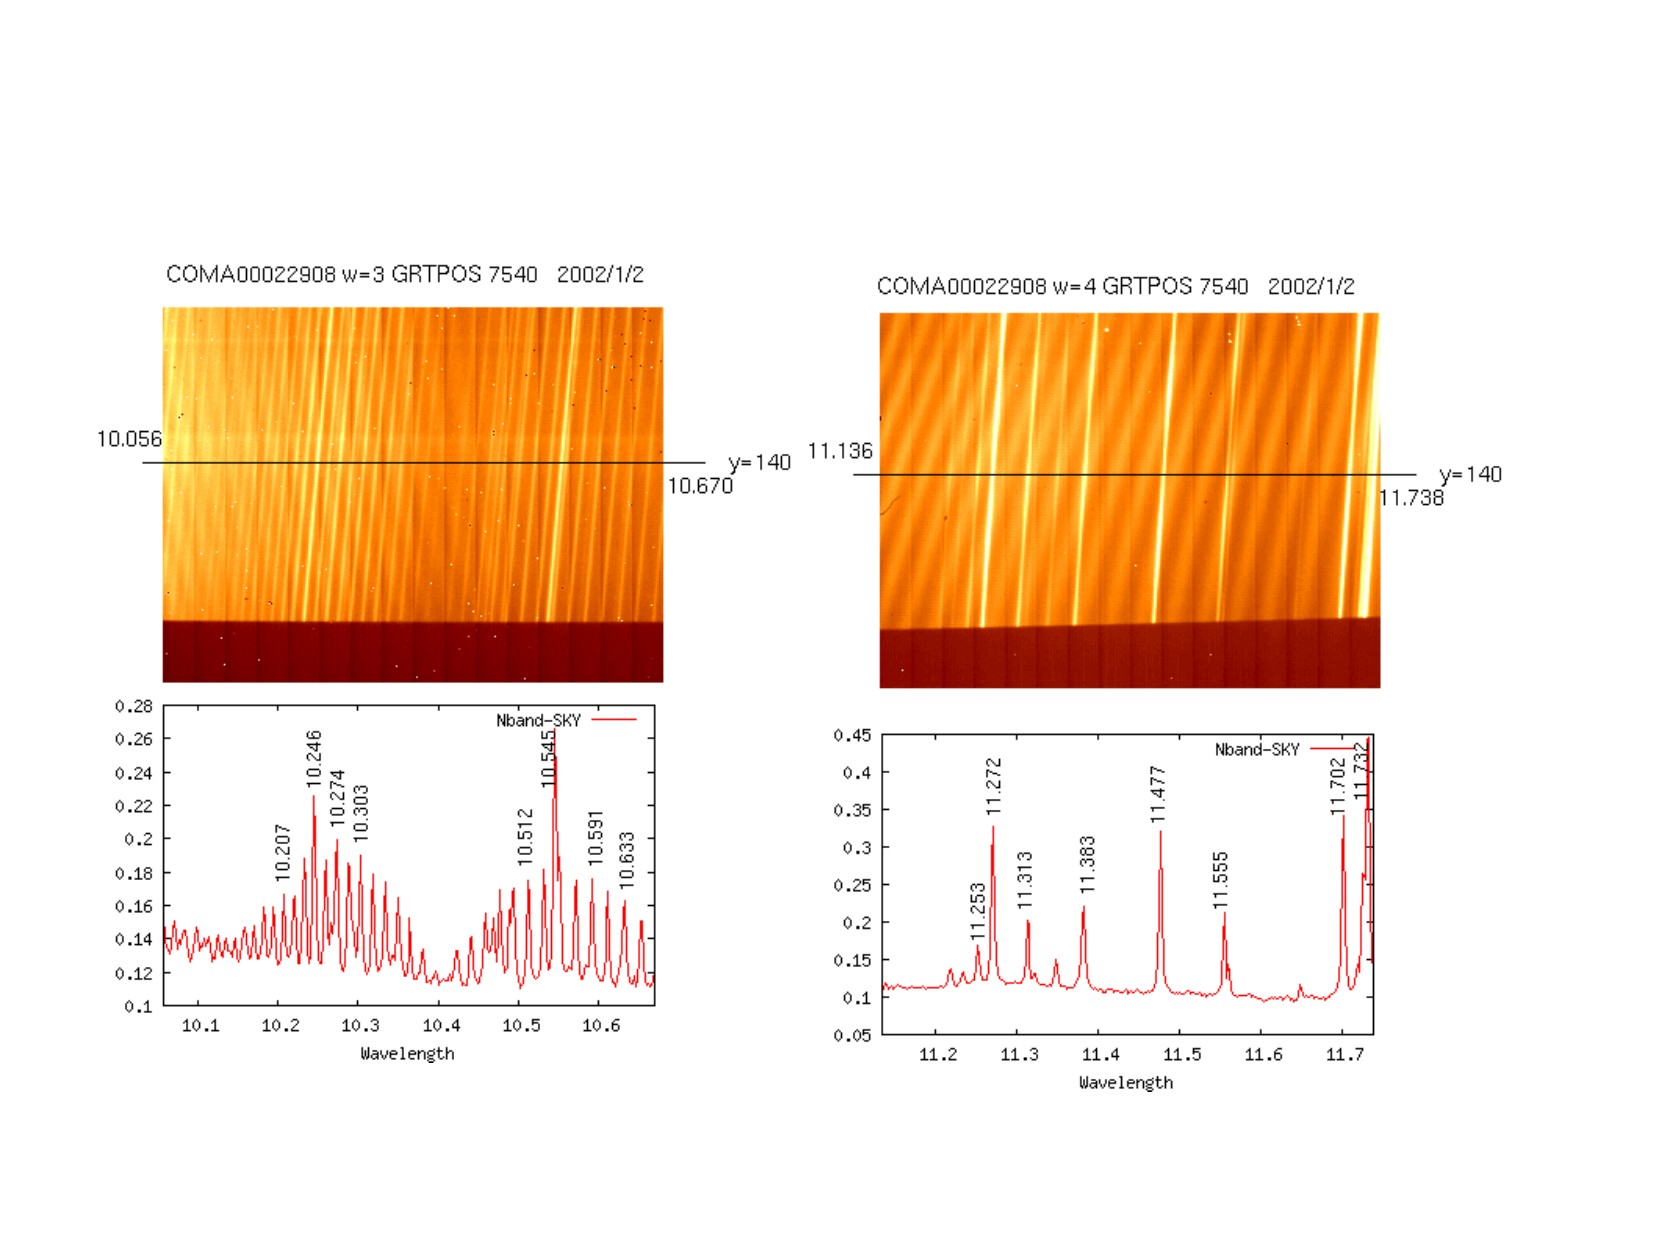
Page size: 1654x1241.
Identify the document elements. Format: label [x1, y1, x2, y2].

picture [88, 259, 795, 1063]
picture [805, 271, 1506, 1092]
